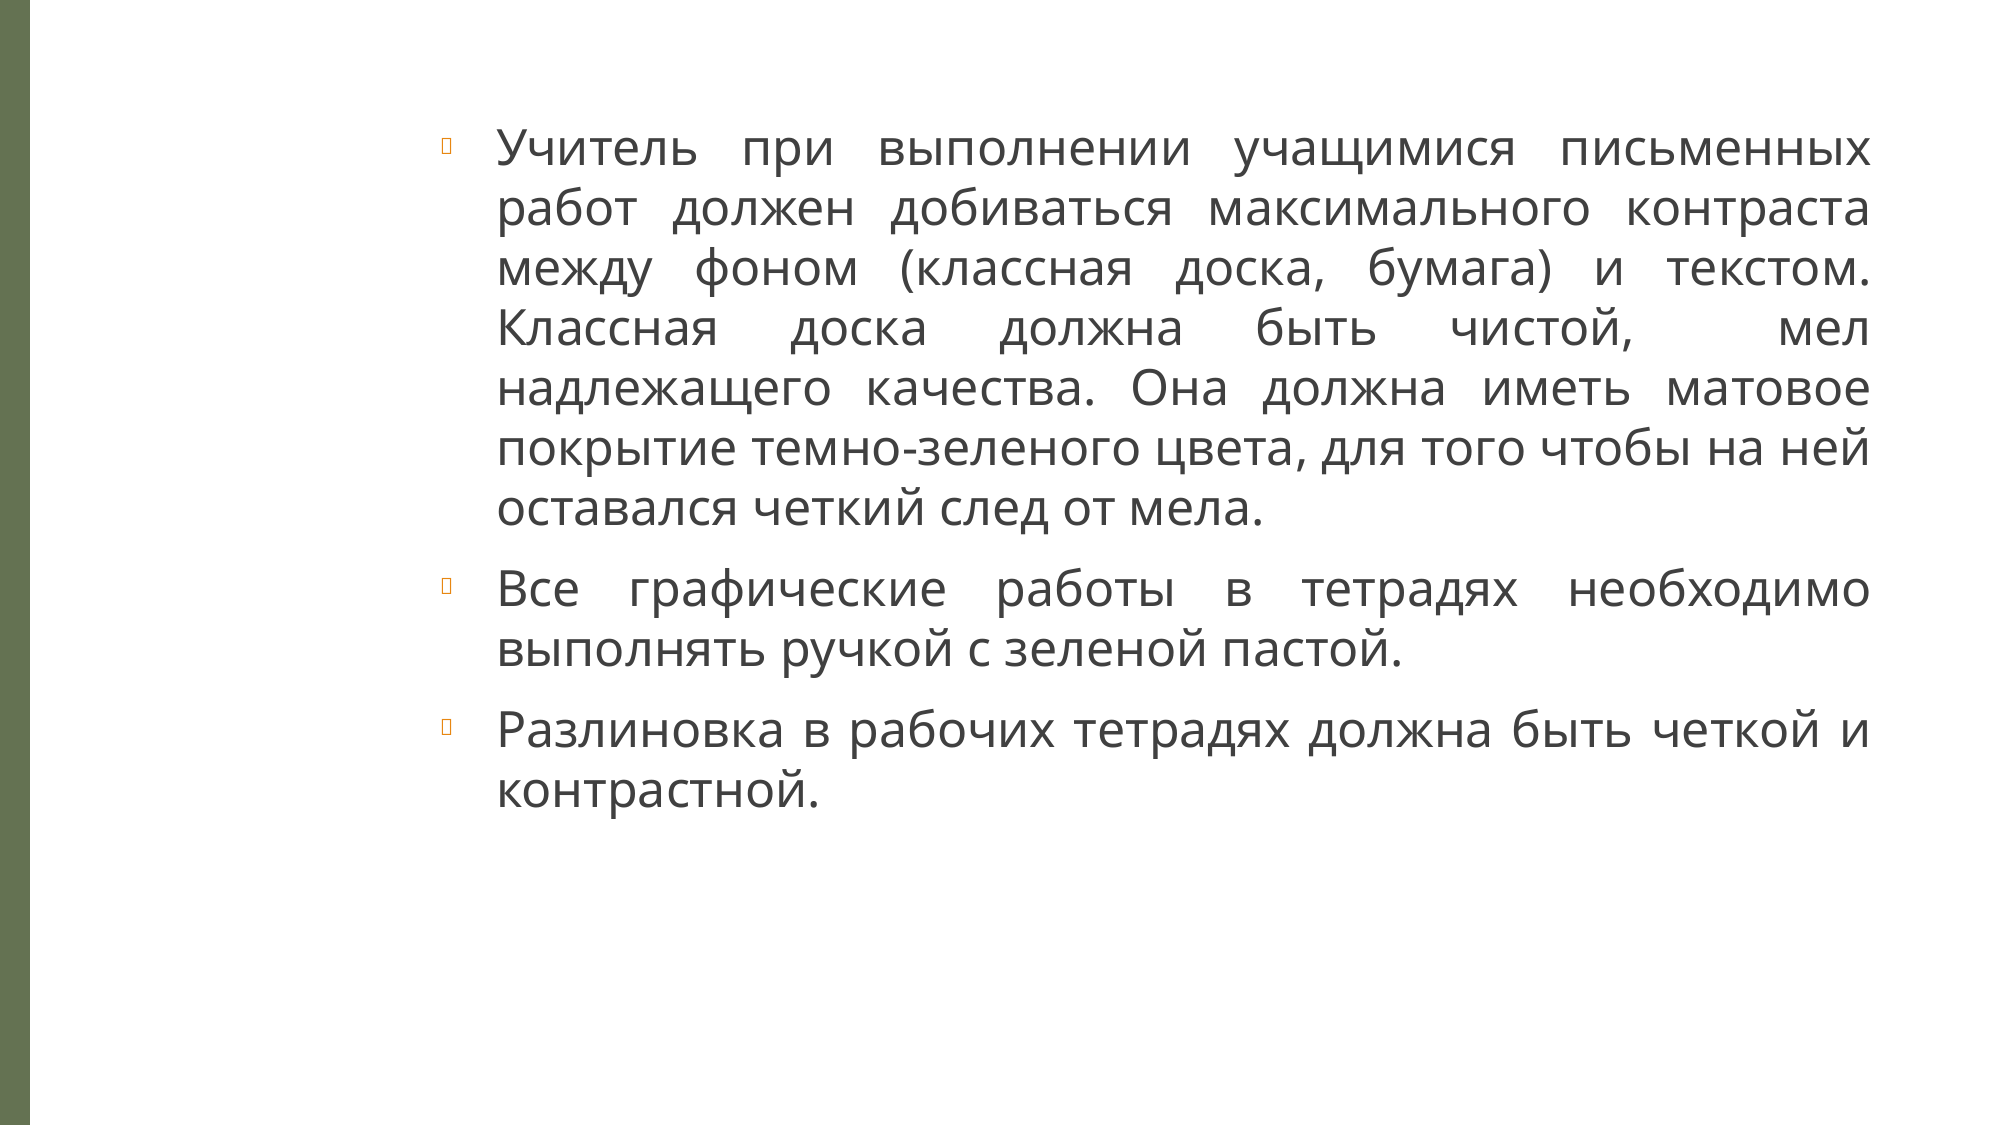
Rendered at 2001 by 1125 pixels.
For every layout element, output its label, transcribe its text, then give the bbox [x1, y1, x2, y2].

list Учитель при выполнении учащимися письменных работ должен добиваться максимального контраста между фоном (классная доска, бумага) и текстом. Классная доска должна быть чистой, мел надлежащего качества. Она должна иметь матовое покрытие темно-зеленого цвета, для того чтобы на ней оставался четкий след от мела. Все графические работы в тетрадях необходимо выполнять ручкой с зеленой пастой. Разлиновка в рабочих тетрадях должна быть четкой и контрастной. [424, 100, 1888, 866]
